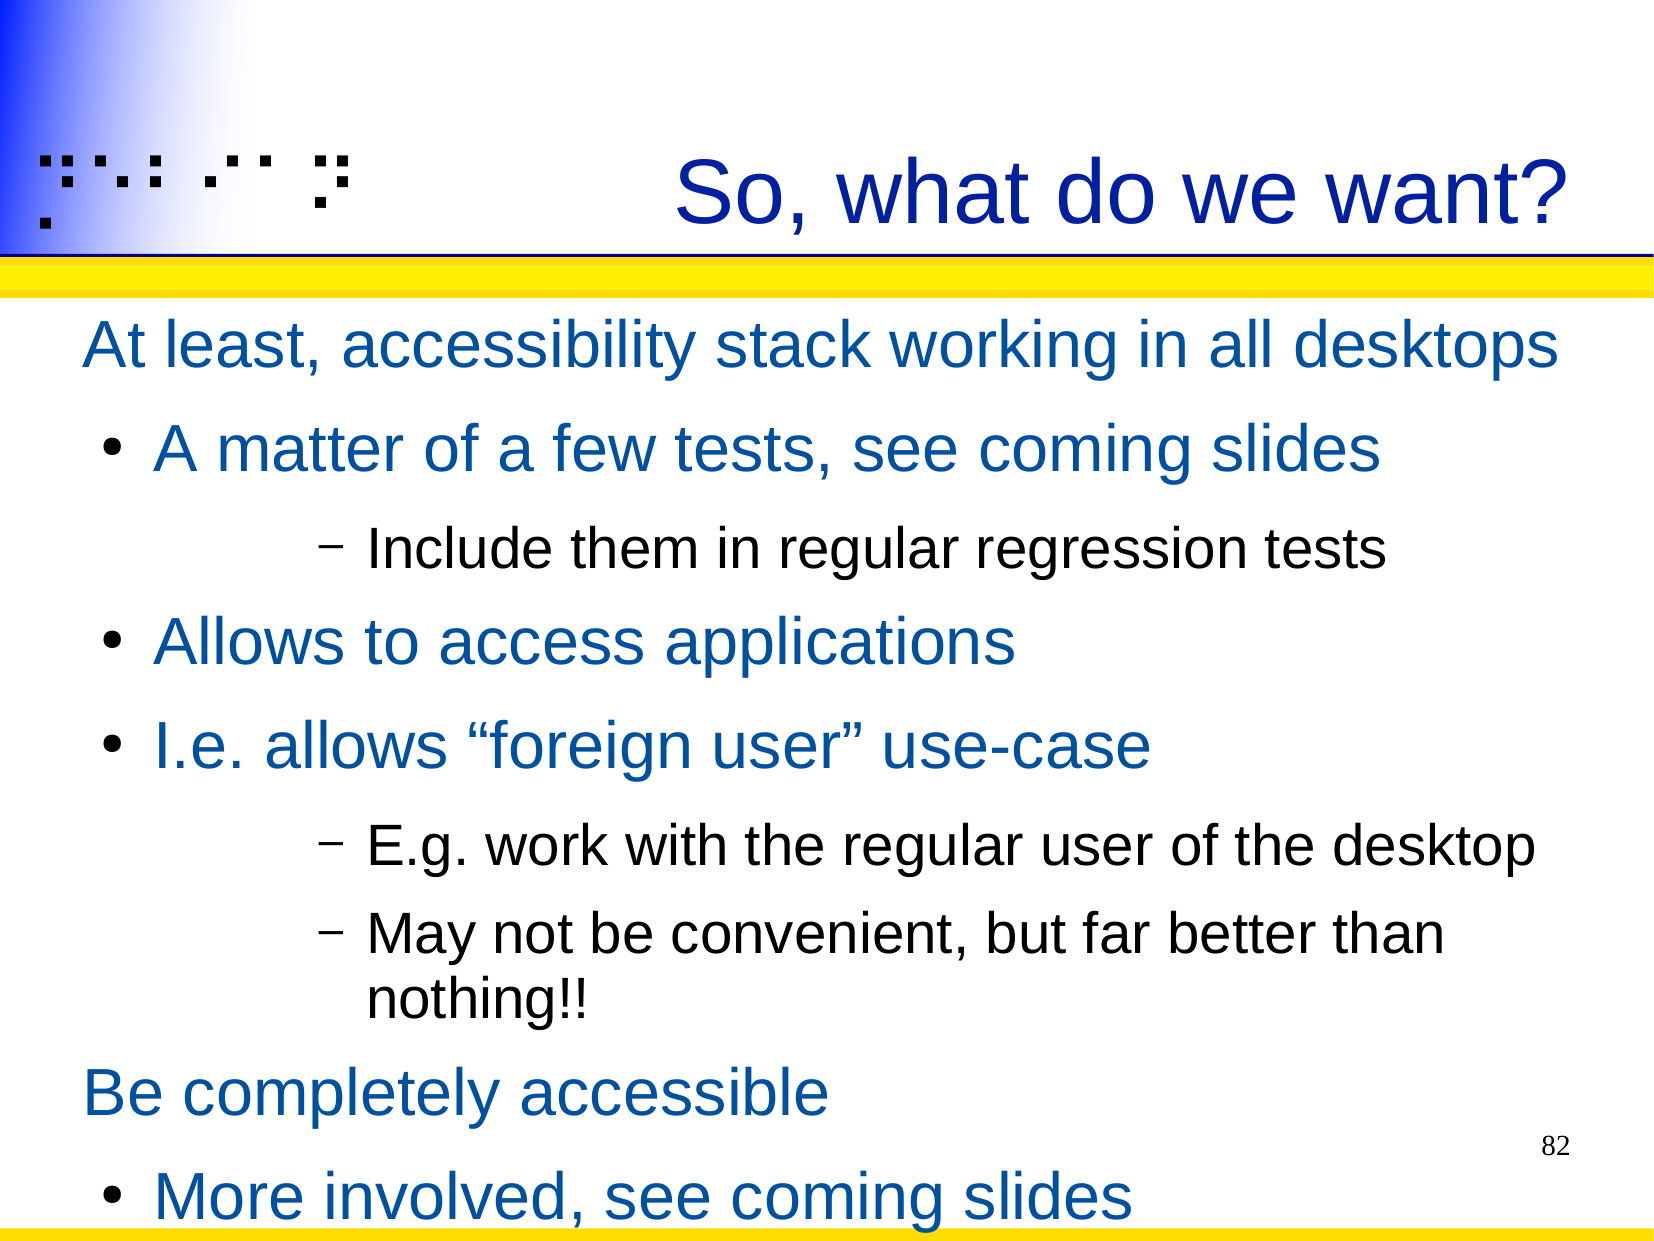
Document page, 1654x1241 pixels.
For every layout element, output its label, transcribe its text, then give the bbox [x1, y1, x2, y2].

title So, what do we want? [372, 126, 1571, 257]
list At least, accessibility stack working in all desktops A matter of a few tests, see coming slides Include them in regular regression tests Allows to access applications I.e. allows “foreign user” use-case E.g. work with the regular user of the desktop May not be convenient, but far better than nothing!! Be completely accessible More involved, see coming slides [82, 307, 1571, 1235]
